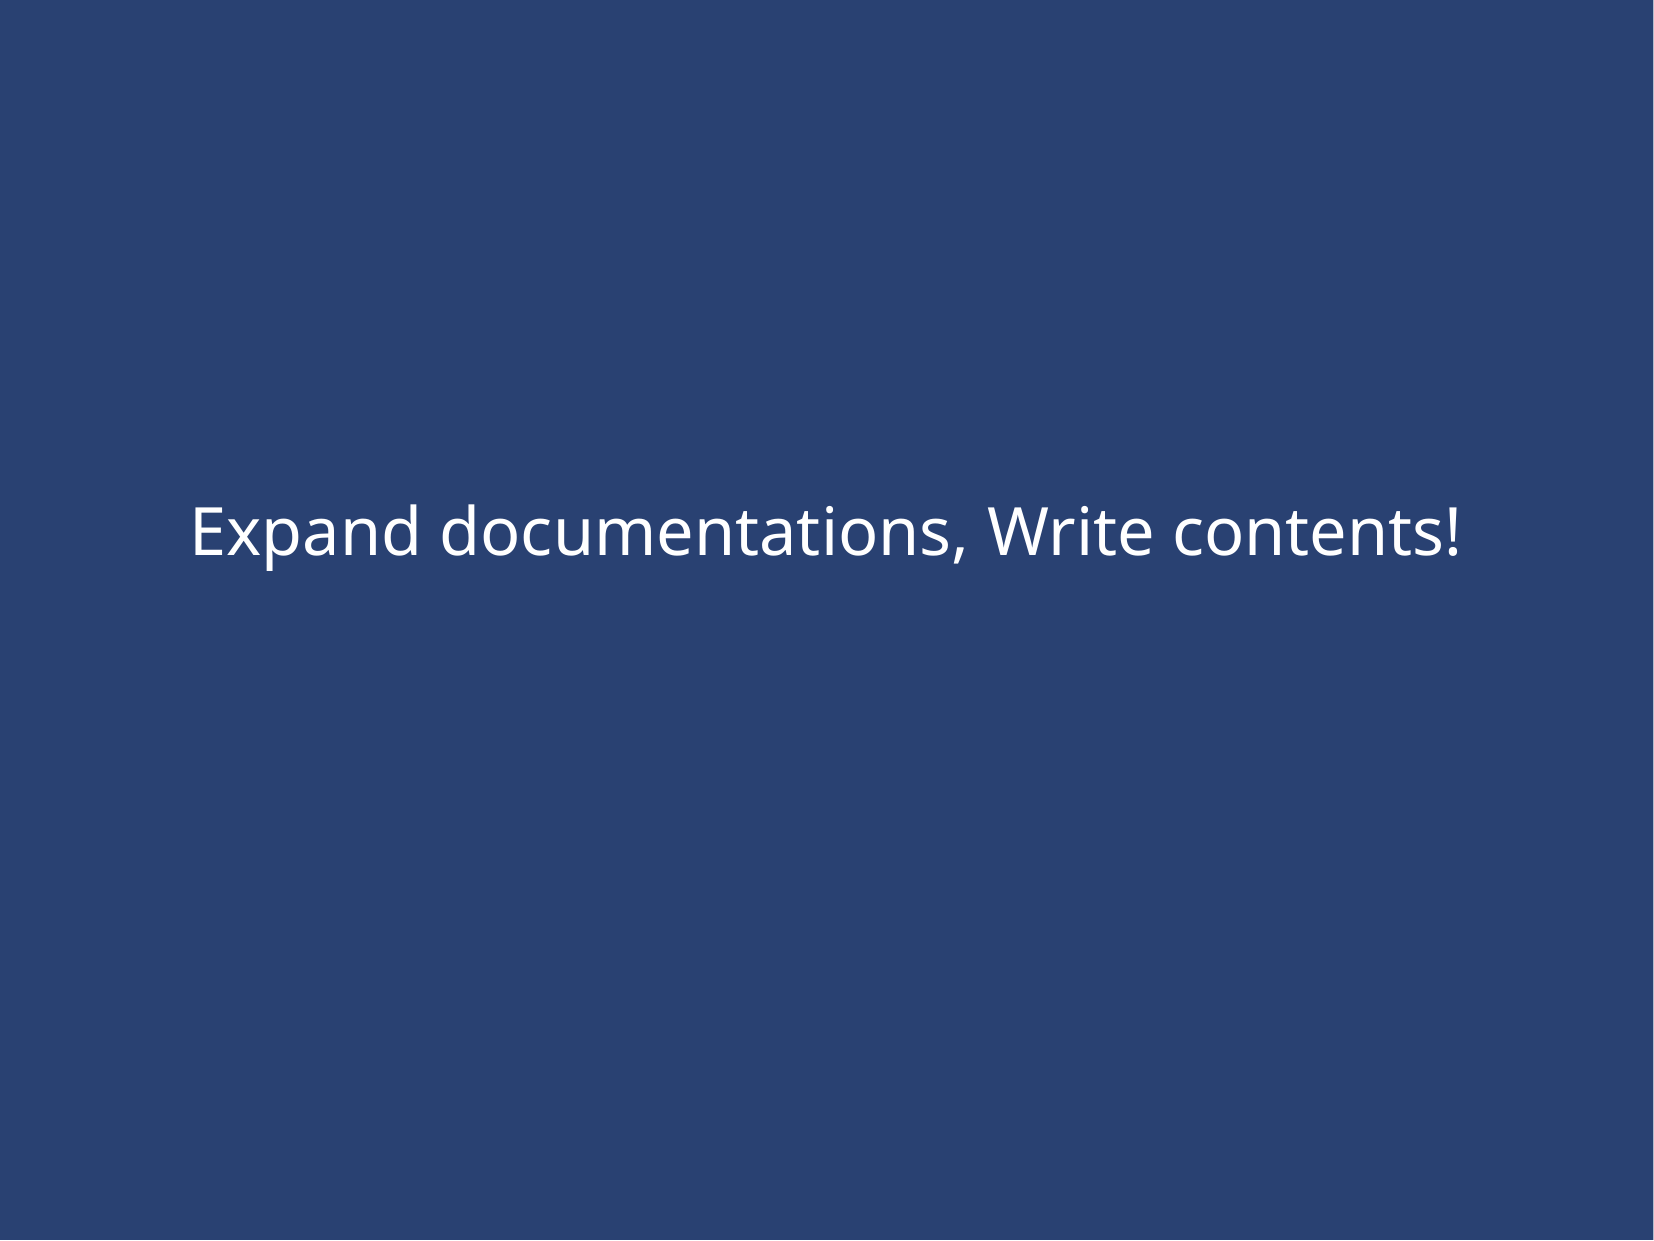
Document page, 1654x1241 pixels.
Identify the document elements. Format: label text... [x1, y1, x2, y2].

subtitle Expand documentations, Write contents! [82, 49, 1571, 1109]
